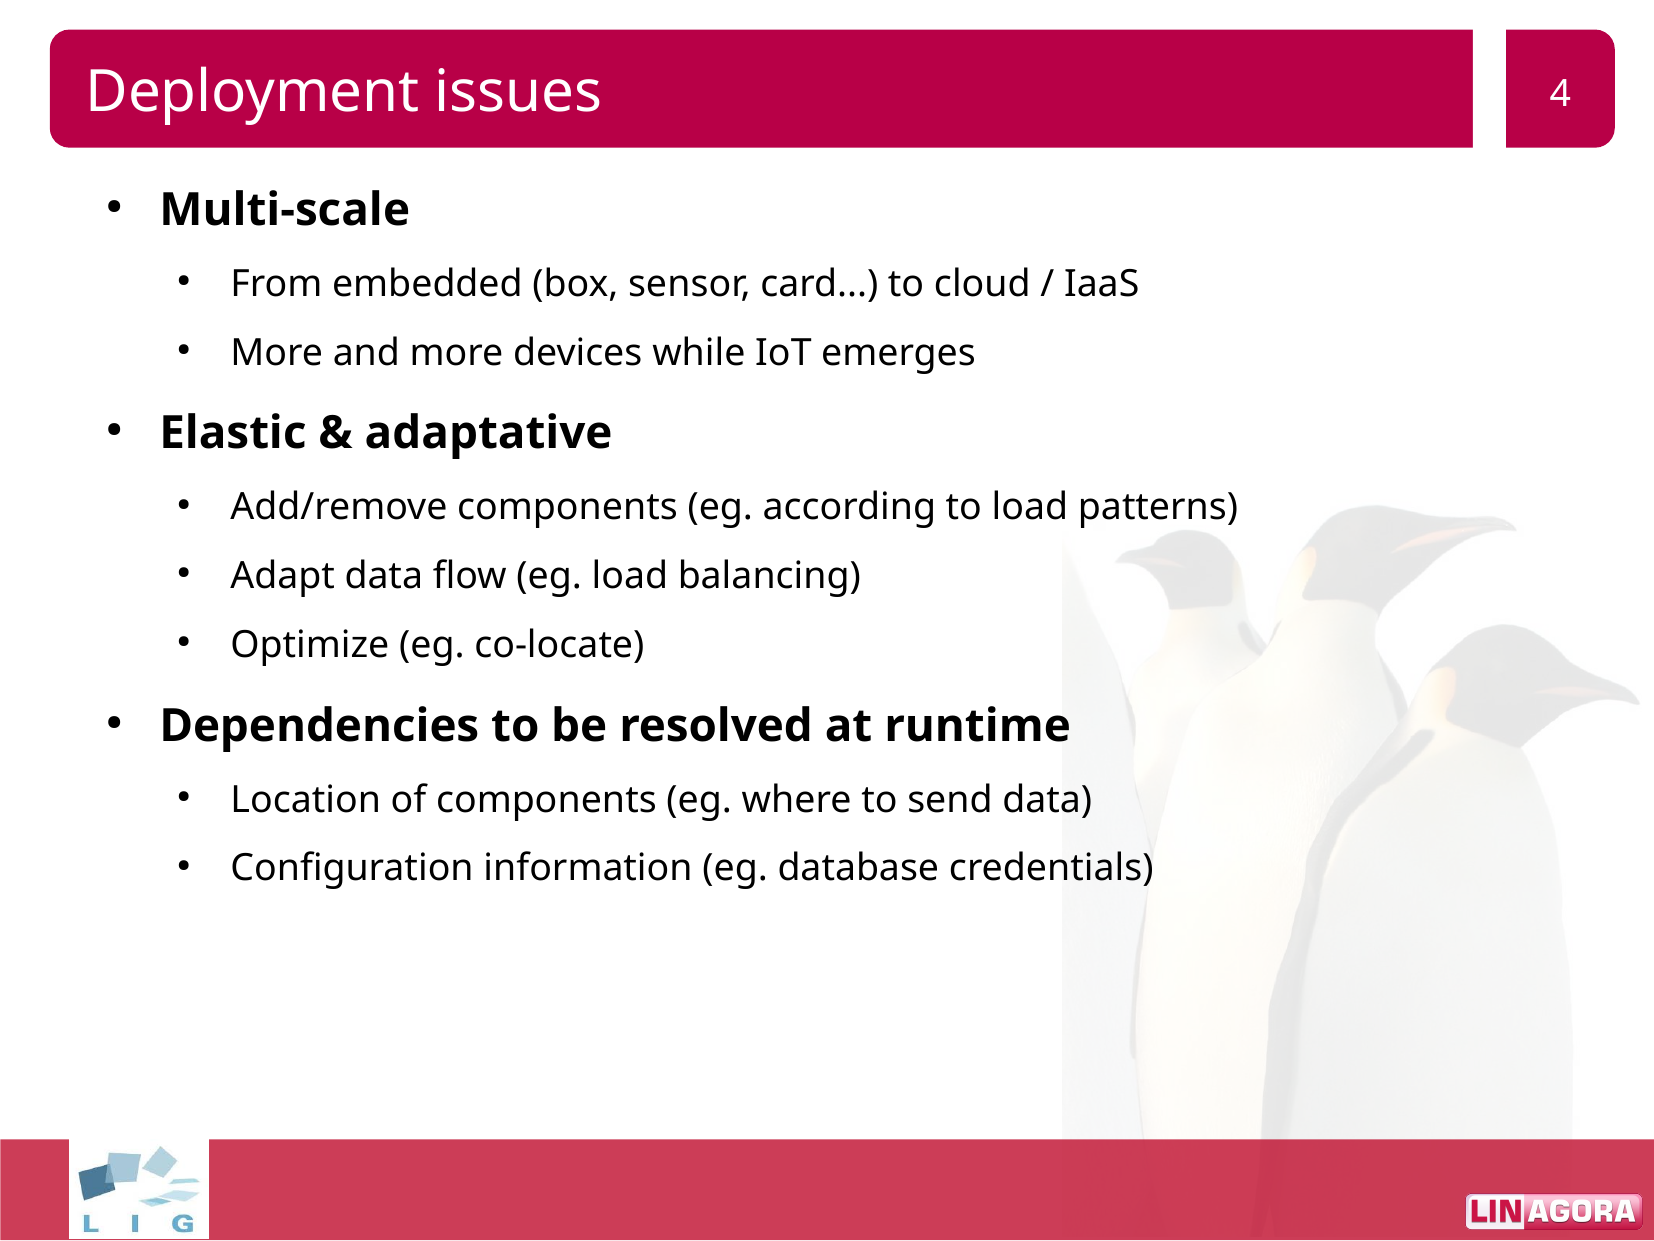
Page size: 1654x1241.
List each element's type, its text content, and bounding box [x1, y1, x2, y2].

picture [69, 1139, 209, 1239]
title Deployment issues [85, 36, 1444, 141]
picture [1465, 1193, 1643, 1230]
list Multi-scale From embedded (box, sensor, card...) to cloud / IaaS More and more devices while IoT emerges Elastic & adaptative Add/remove components (eg. according to load patterns) Adapt data flow (eg. load balancing) Optimize (eg. co-locate) Dependencies to be resolved at runtime Location of components (eg. where to send data) Configuration information (eg. database credentials) [88, 175, 1565, 995]
